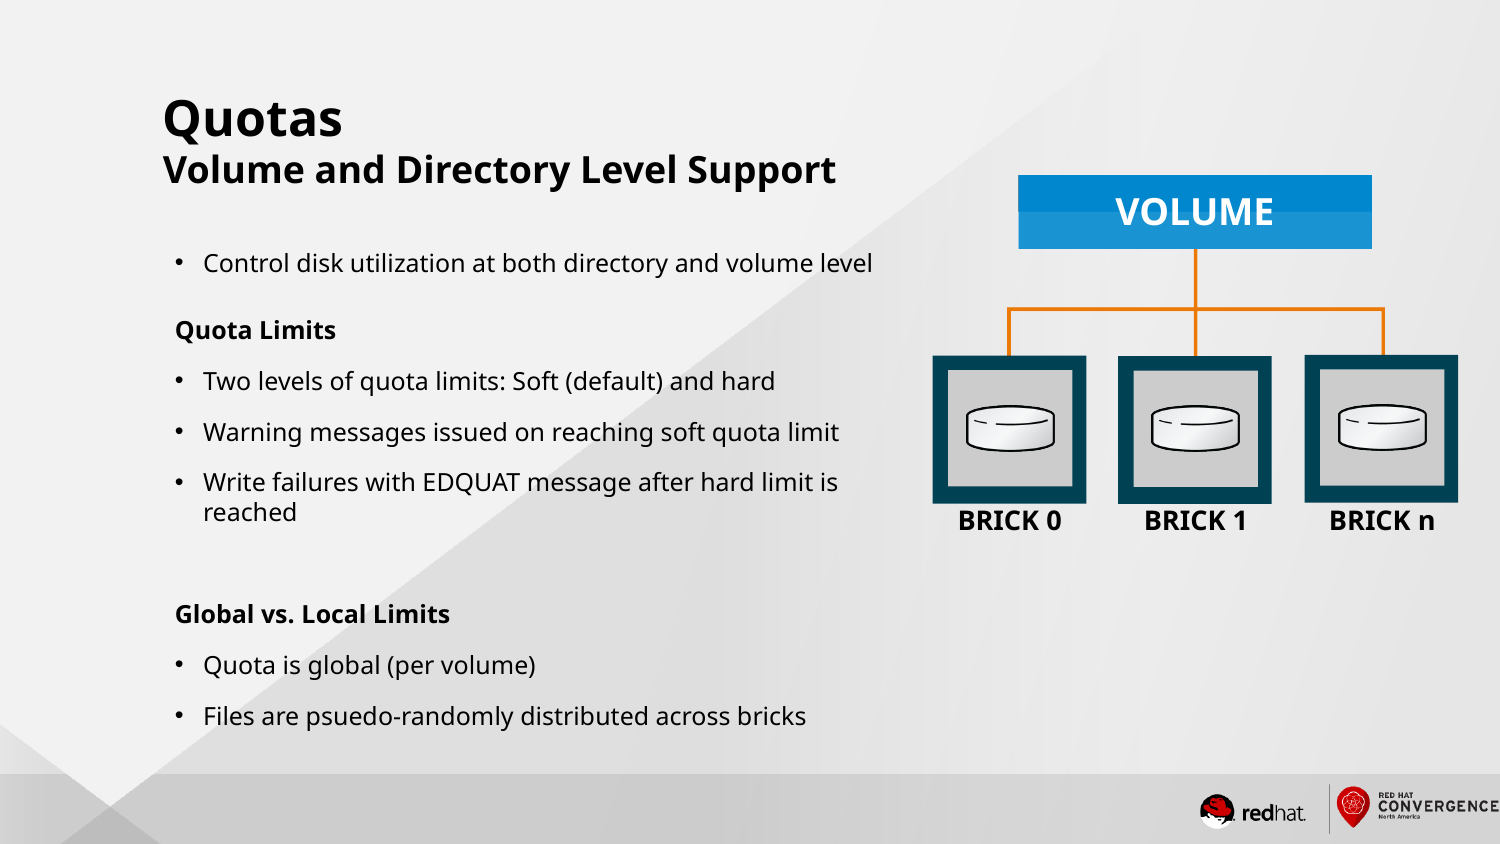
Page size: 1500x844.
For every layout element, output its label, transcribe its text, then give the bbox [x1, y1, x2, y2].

text_box BRICK 0 [931, 501, 1088, 538]
text_box VOLUME [1018, 179, 1372, 242]
picture [0, 0, 1500, 844]
text_box [932, 355, 1087, 504]
text_box Quotas Volume and Directory Level Support [147, 78, 1407, 200]
text_box Control disk utilization at both directory and volume level Quota Limits Two levels of quota limits: Soft (default) and hard Warning messages issued on reaching soft quota limit Write failures with EDQUAT message after hard limit is reached Global vs. Local Limits Quota is global (per volume) Files are psuedo-randomly distributed across bricks [159, 239, 910, 743]
text_box [1118, 356, 1272, 504]
text_box BRICK n [1303, 501, 1461, 538]
text_box [1304, 354, 1459, 503]
text_box BRICK 1 [1117, 501, 1275, 538]
